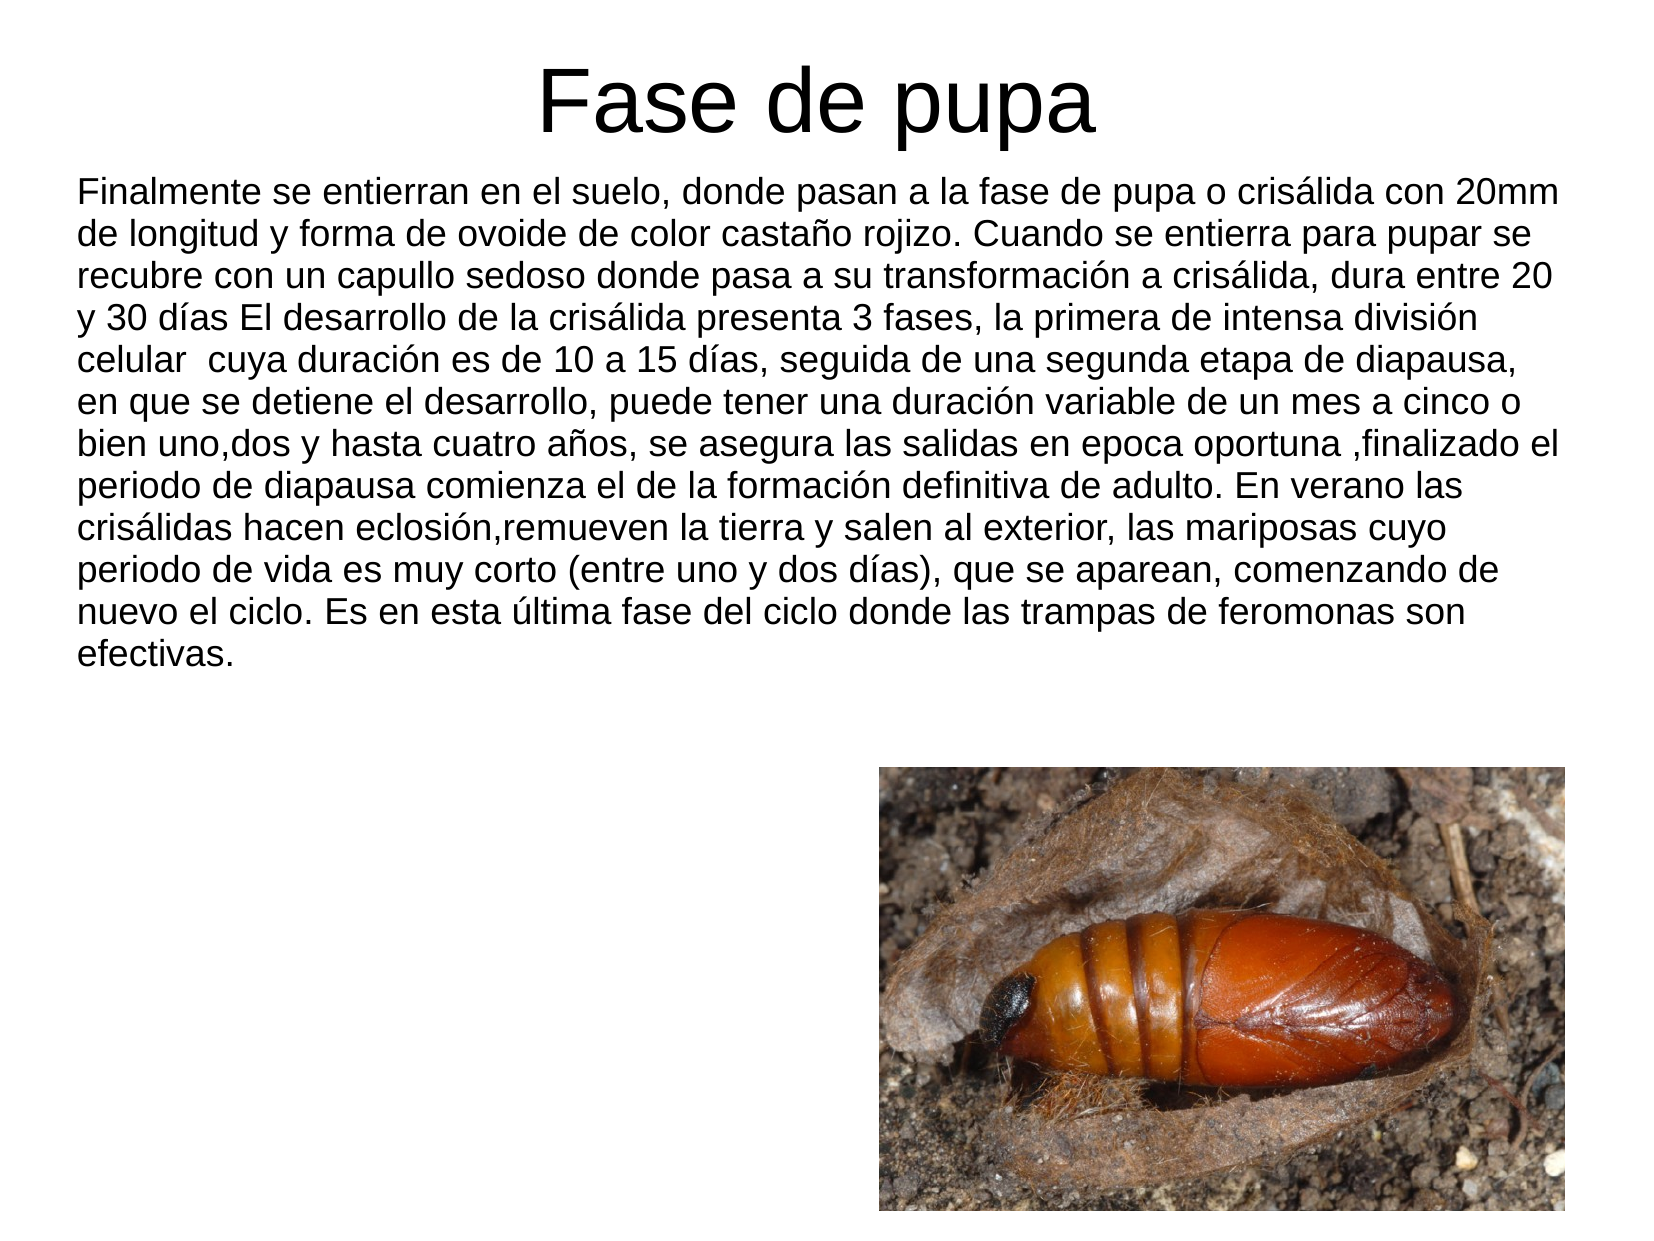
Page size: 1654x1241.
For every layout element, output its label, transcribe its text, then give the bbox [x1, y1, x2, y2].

picture [879, 767, 1565, 1211]
list Finalmente se entierran en el suelo, donde pasan a la fase de pupa o crisálida con 20mm de longitud y forma de ovoide de color castaño rojizo. Cuando se entierra para pupar se recubre con un capullo sedoso donde pasa a su transformación a crisálida, dura entre 20 y 30 días El desarrollo de la crisálida presenta 3 fases, la primera de intensa división celular cuya duración es de 10 a 15 días, seguida de una segunda etapa de diapausa, en que se detiene el desarrollo, puede tener una duración variable de un mes a cinco o bien uno,dos y hasta cuatro años, se asegura las salidas en epoca oportuna ,finalizado el periodo de diapausa comienza el de la formación definitiva de adulto. En verano las crisálidas hacen eclosión,remueven la tierra y salen al exterior, las mariposas cuyo periodo de vida es muy corto (entre uno y dos días), que se aparean, comenzando de nuevo el ciclo. Es en esta última fase del ciclo donde las trampas de feromonas son efectivas. [76, 170, 1565, 975]
title Fase de pupa [72, 4, 1561, 198]
